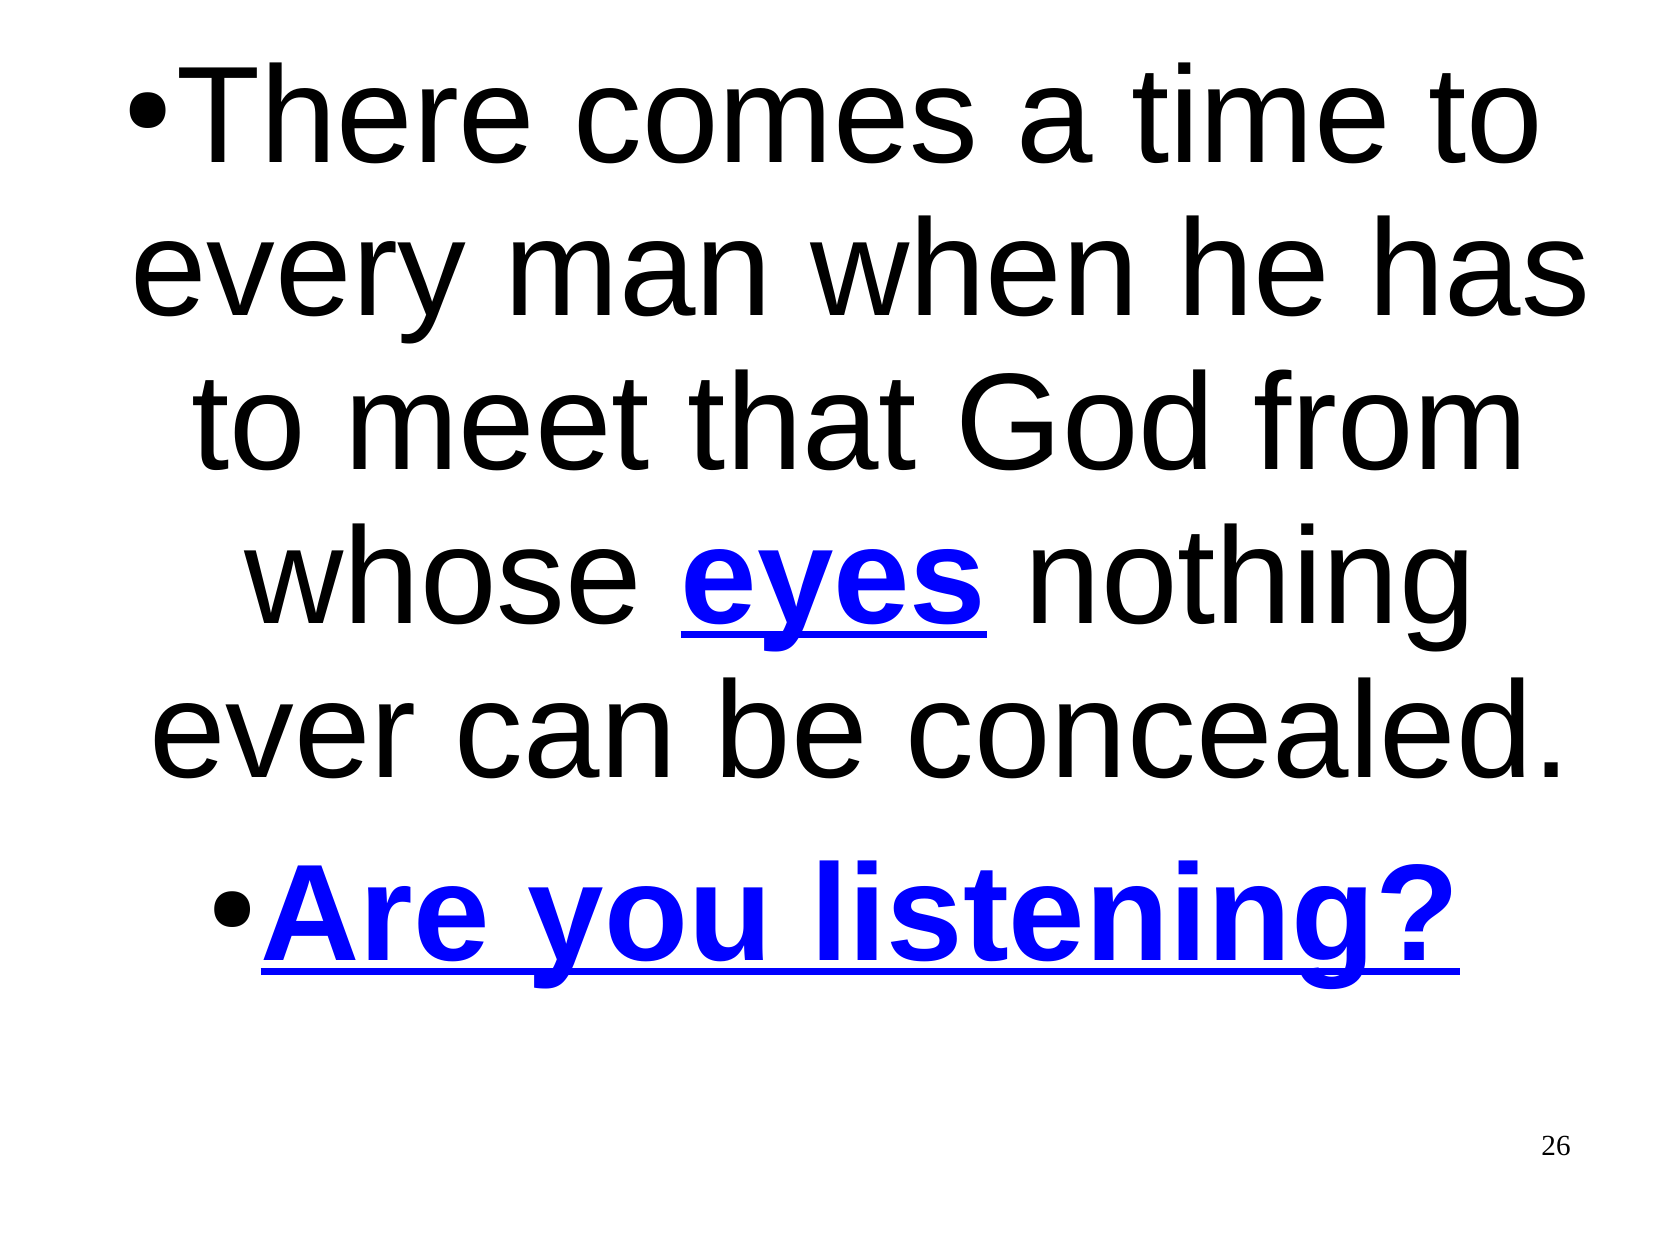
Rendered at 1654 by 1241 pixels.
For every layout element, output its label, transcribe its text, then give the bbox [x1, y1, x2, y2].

list There comes a time to every man when he has to meet that God from whose eyes nothing ever can be concealed. Are you listening? [37, 37, 1613, 1238]
